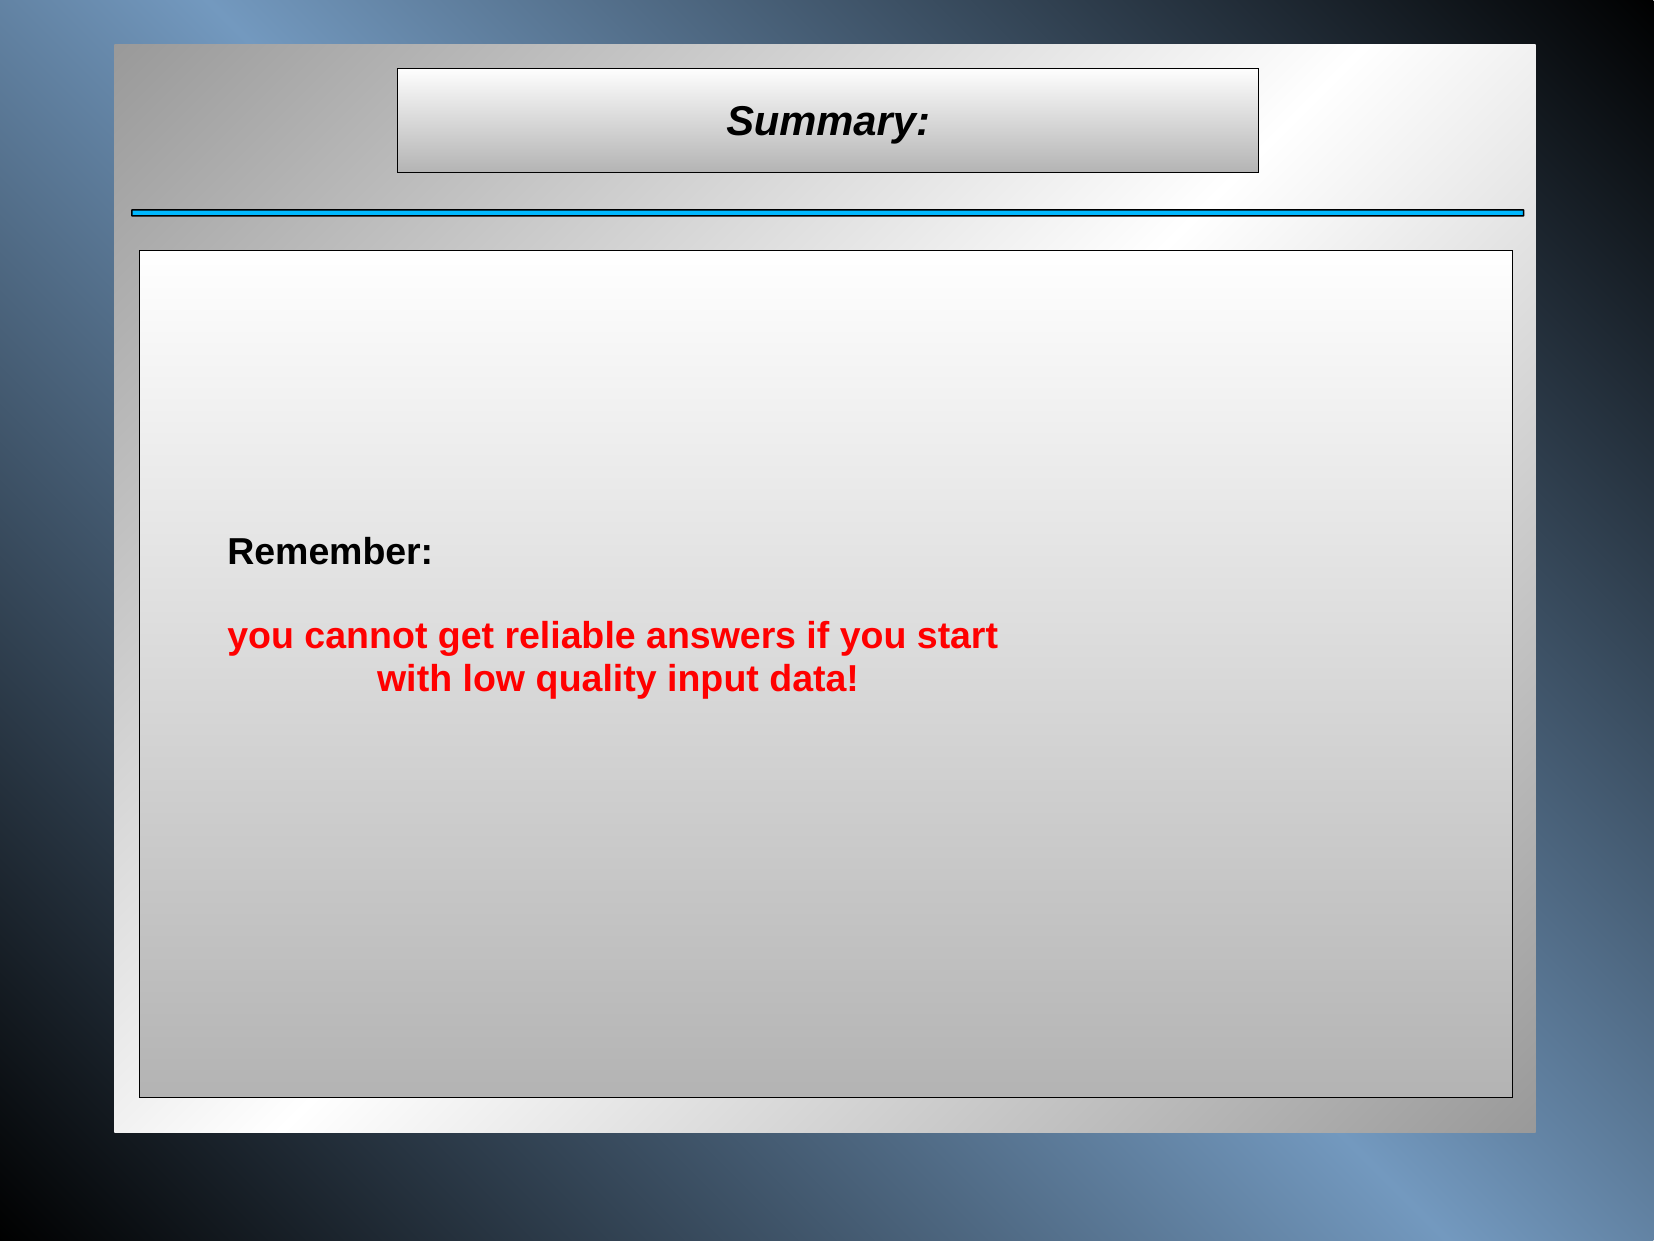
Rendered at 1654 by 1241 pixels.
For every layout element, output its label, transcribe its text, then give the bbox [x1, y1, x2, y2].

text_box Remember: you cannot get reliable answers if you start with low quality input data! [227, 446, 1427, 1035]
text_box [139, 250, 1513, 1098]
text_box [131, 209, 1524, 216]
text_box Summary: [397, 68, 1259, 173]
